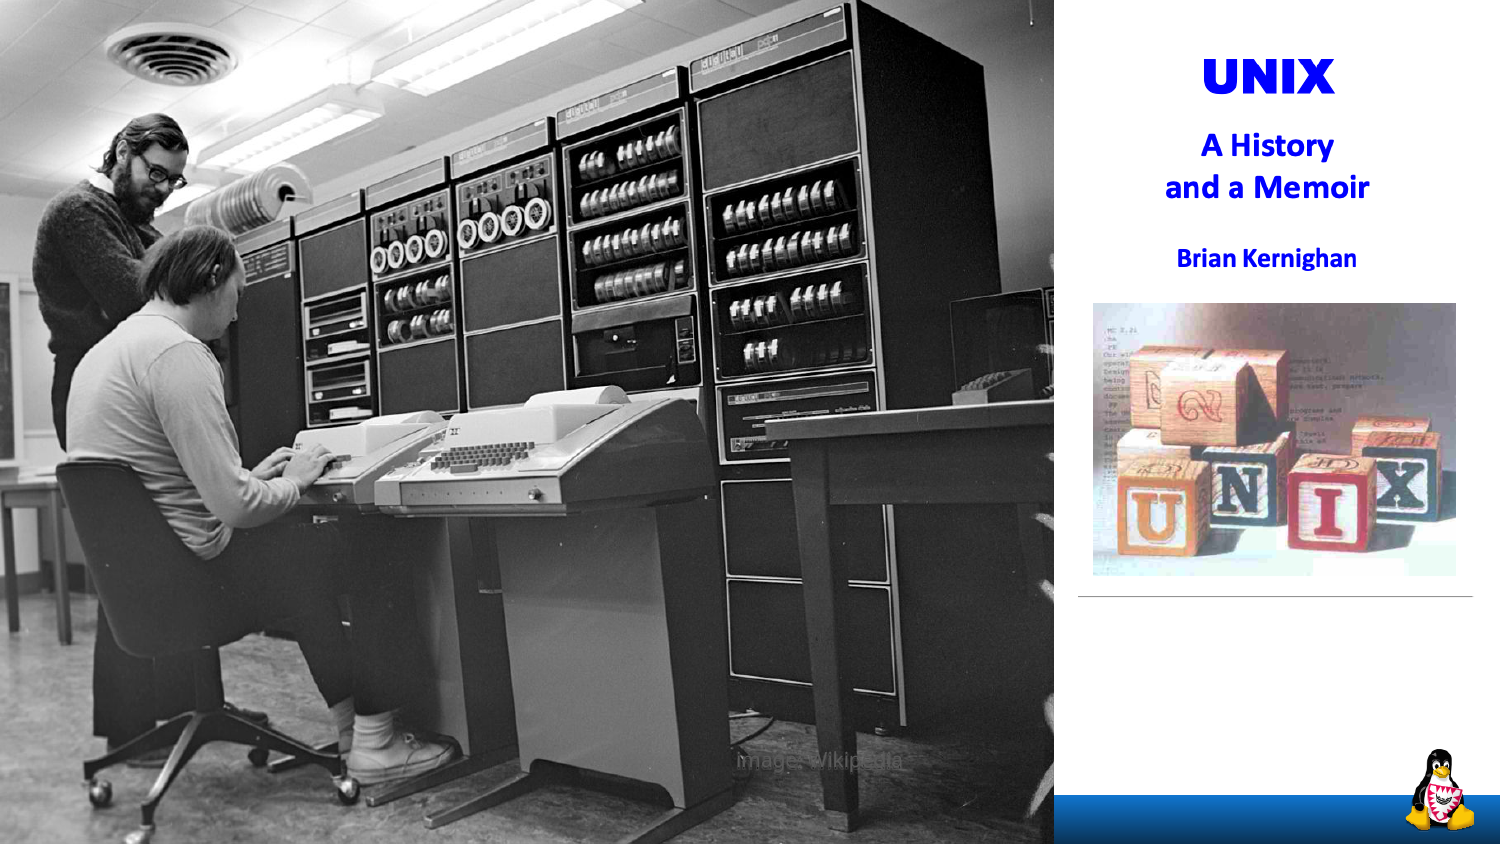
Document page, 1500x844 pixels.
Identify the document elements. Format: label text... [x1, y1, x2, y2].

picture [1078, 24, 1475, 596]
picture [0, 0, 1054, 844]
list image: Wikipedia [721, 637, 1480, 787]
picture [1399, 787, 1480, 830]
